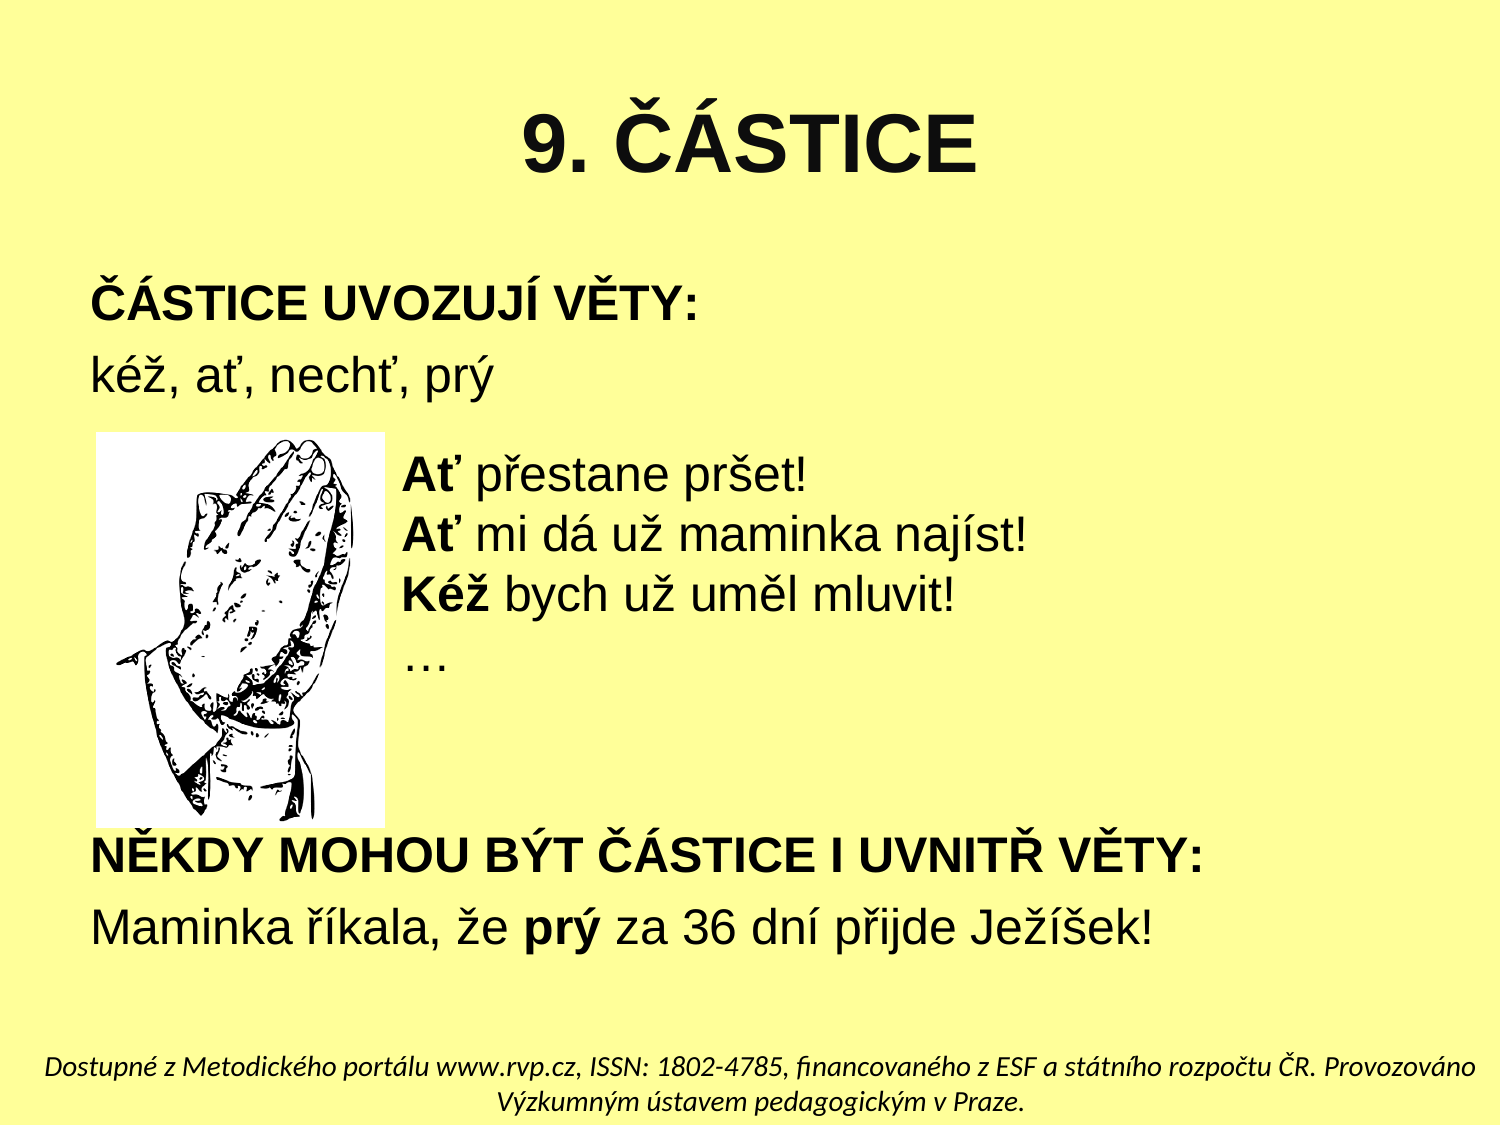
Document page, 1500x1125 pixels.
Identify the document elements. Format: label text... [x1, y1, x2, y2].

list ČÁSTICE UVOZUJÍ VĚTY: kéž, ať, nechť, prý NĚKDY MOHOU BÝT ČÁSTICE I UVNITŘ VĚTY: Maminka říkala, že prý za 36 dní přijde Ježíšek! [75, 262, 1426, 1006]
title 9. ČÁSTICE [75, 45, 1426, 233]
text_box Ať přestane pršet! Ať mi dá už maminka najíst! Kéž bych už uměl mluvit! … [386, 433, 1208, 689]
picture [96, 432, 385, 828]
text_box Dostupné z Metodického portálu www.rvp.cz, ISSN: 1802-4785, financovaného z ESF a státního rozpočtu ČR. Provozováno Výzkumným ústavem pedagogickým v Praze. [29, 1040, 1493, 1125]
